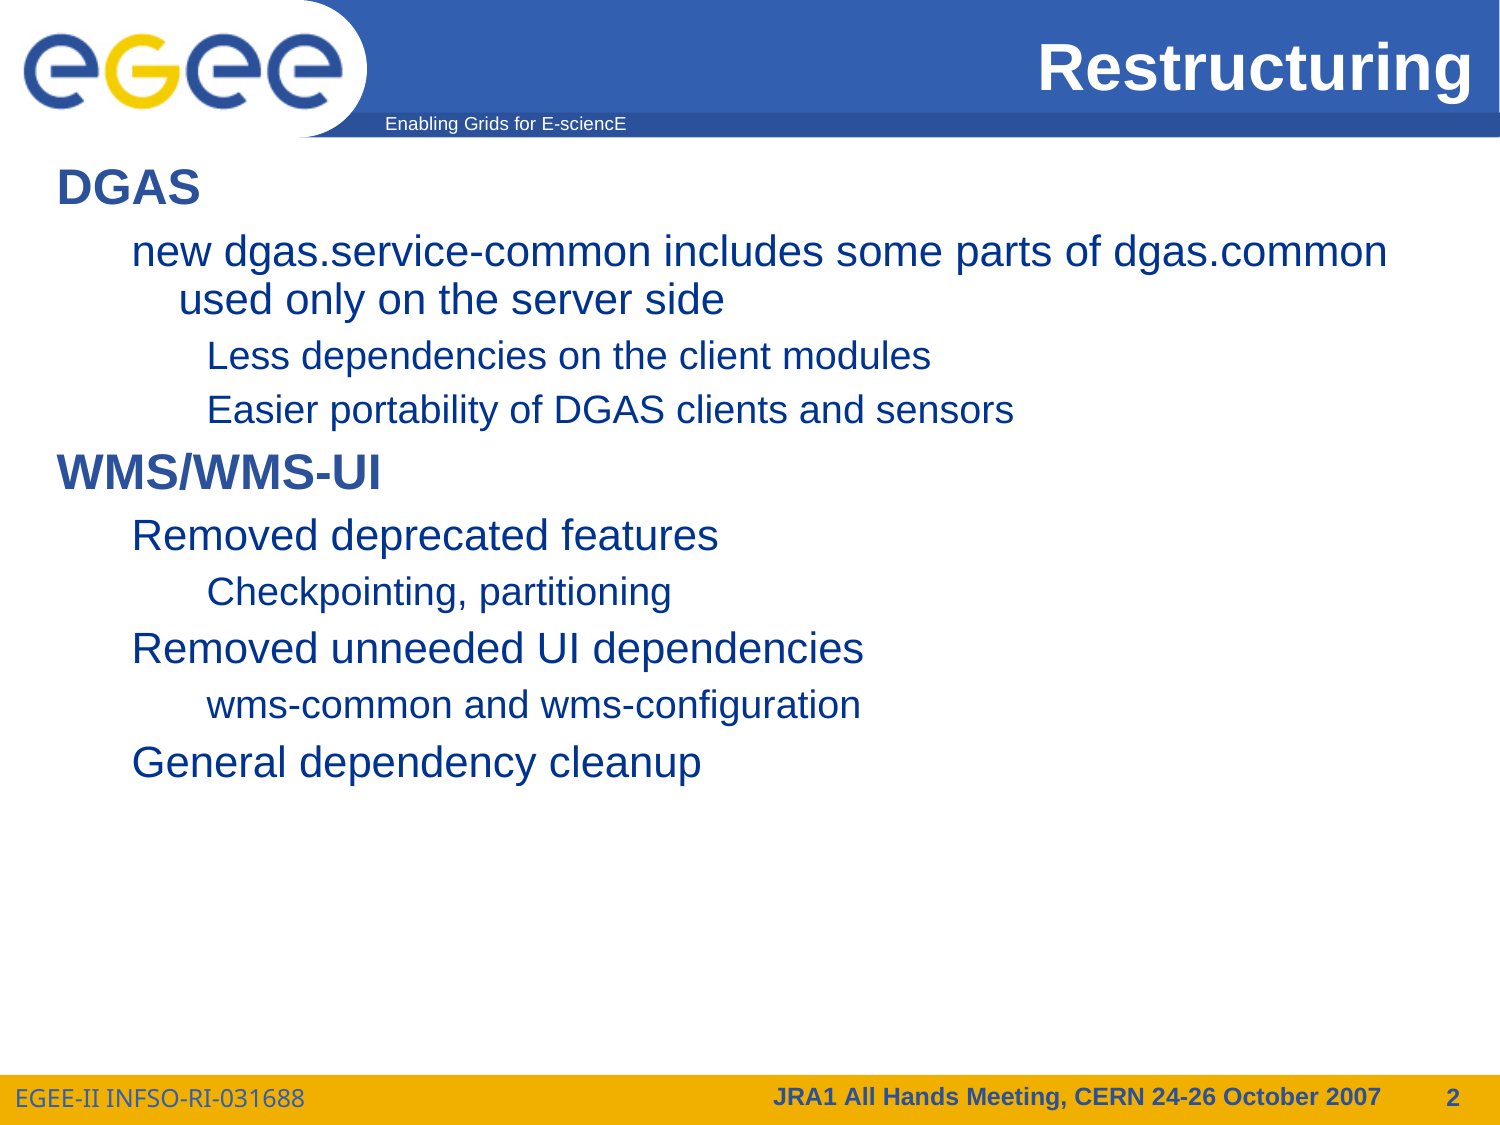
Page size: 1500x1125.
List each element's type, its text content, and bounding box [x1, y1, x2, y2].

title Restructuring [369, 16, 1475, 118]
list DGAS new dgas.service-common includes some parts of dgas.common used only on the server side Less dependencies on the client modules Easier portability of DGAS clients and sensors WMS/WMS-UI Removed deprecated features Checkpointing, partitioning Removed unneeded UI dependencies wms-common and wms-configuration General dependency cleanup [56, 159, 1466, 1036]
picture [18, 30, 349, 112]
